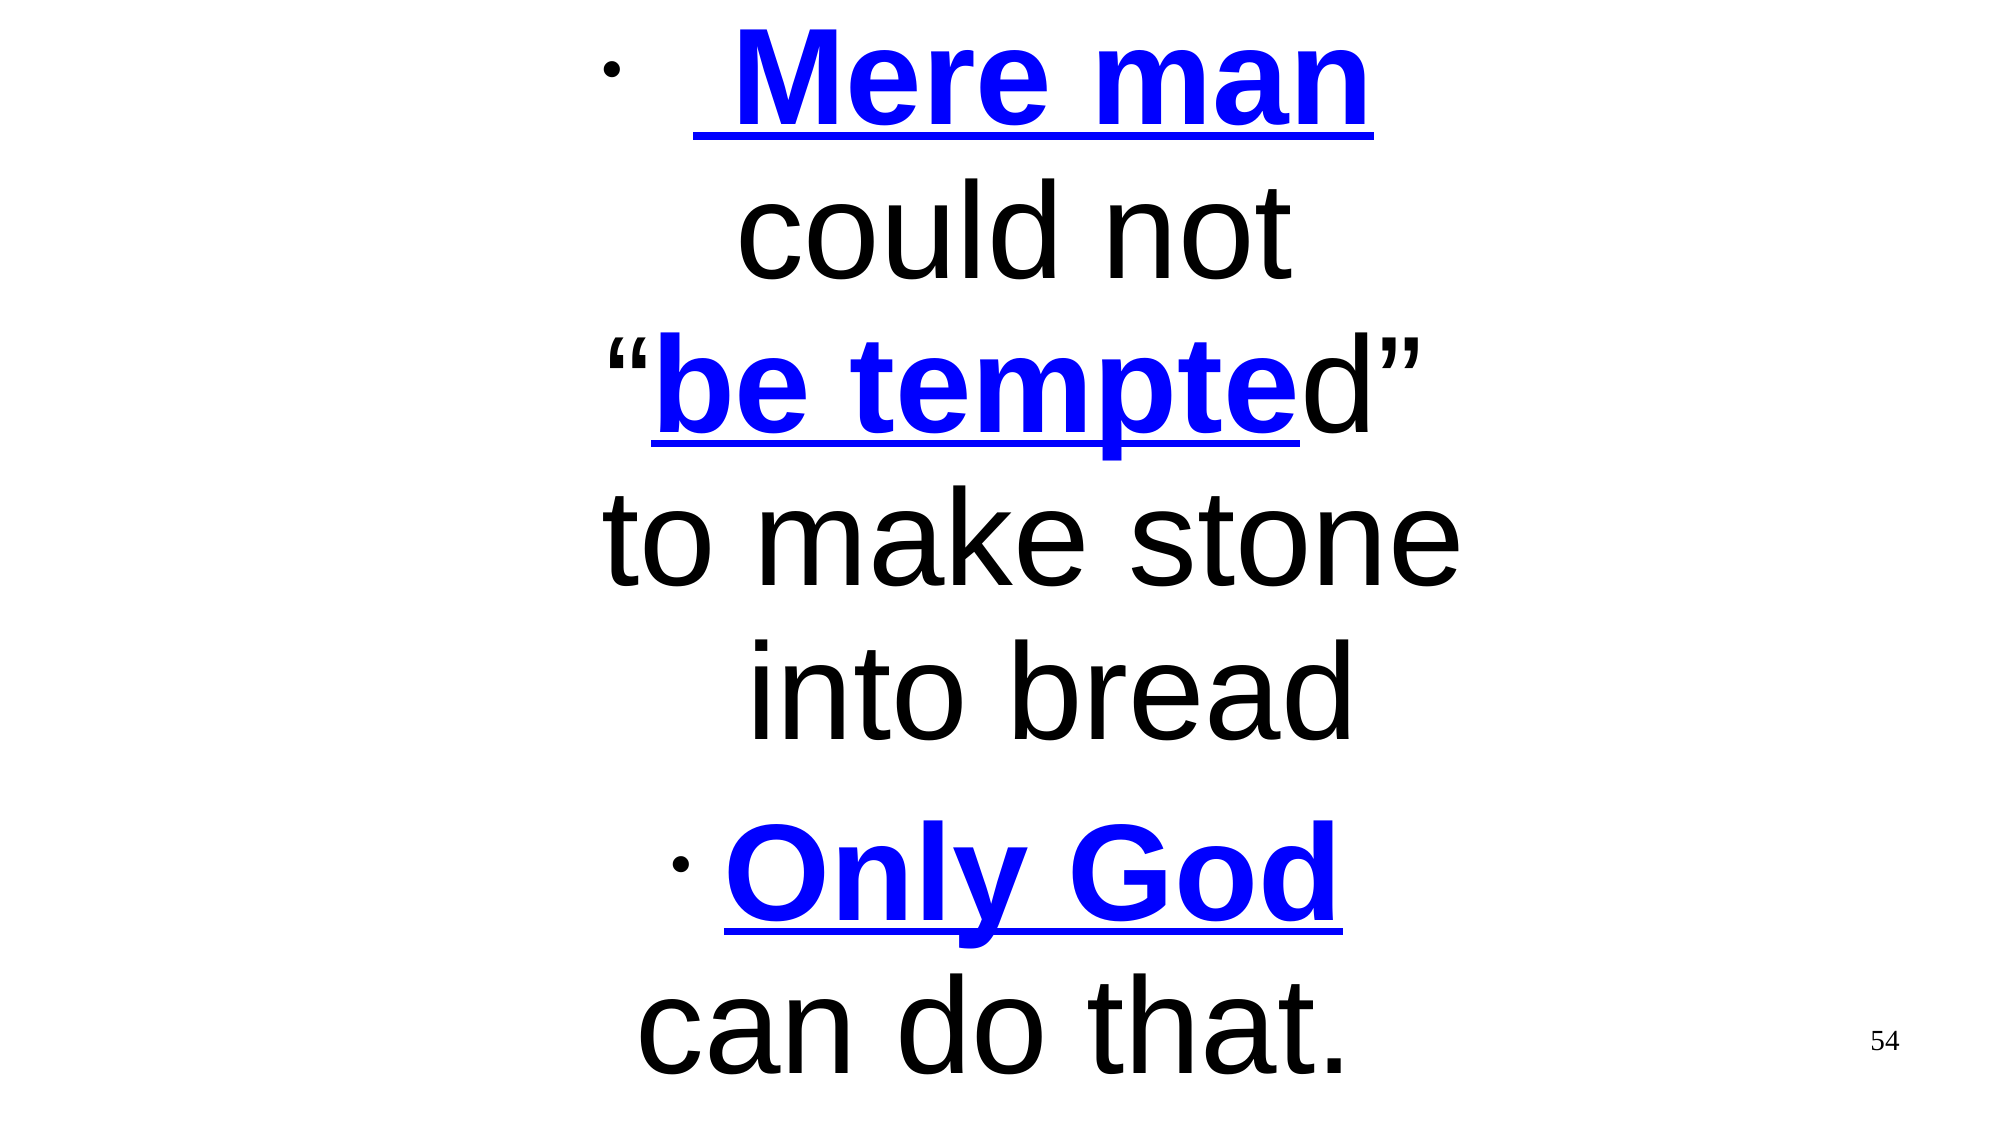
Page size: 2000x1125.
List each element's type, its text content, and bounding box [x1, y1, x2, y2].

list Mere man could not “be tempted” to make stone into bread Only God can do that. [0, 0, 1996, 1123]
